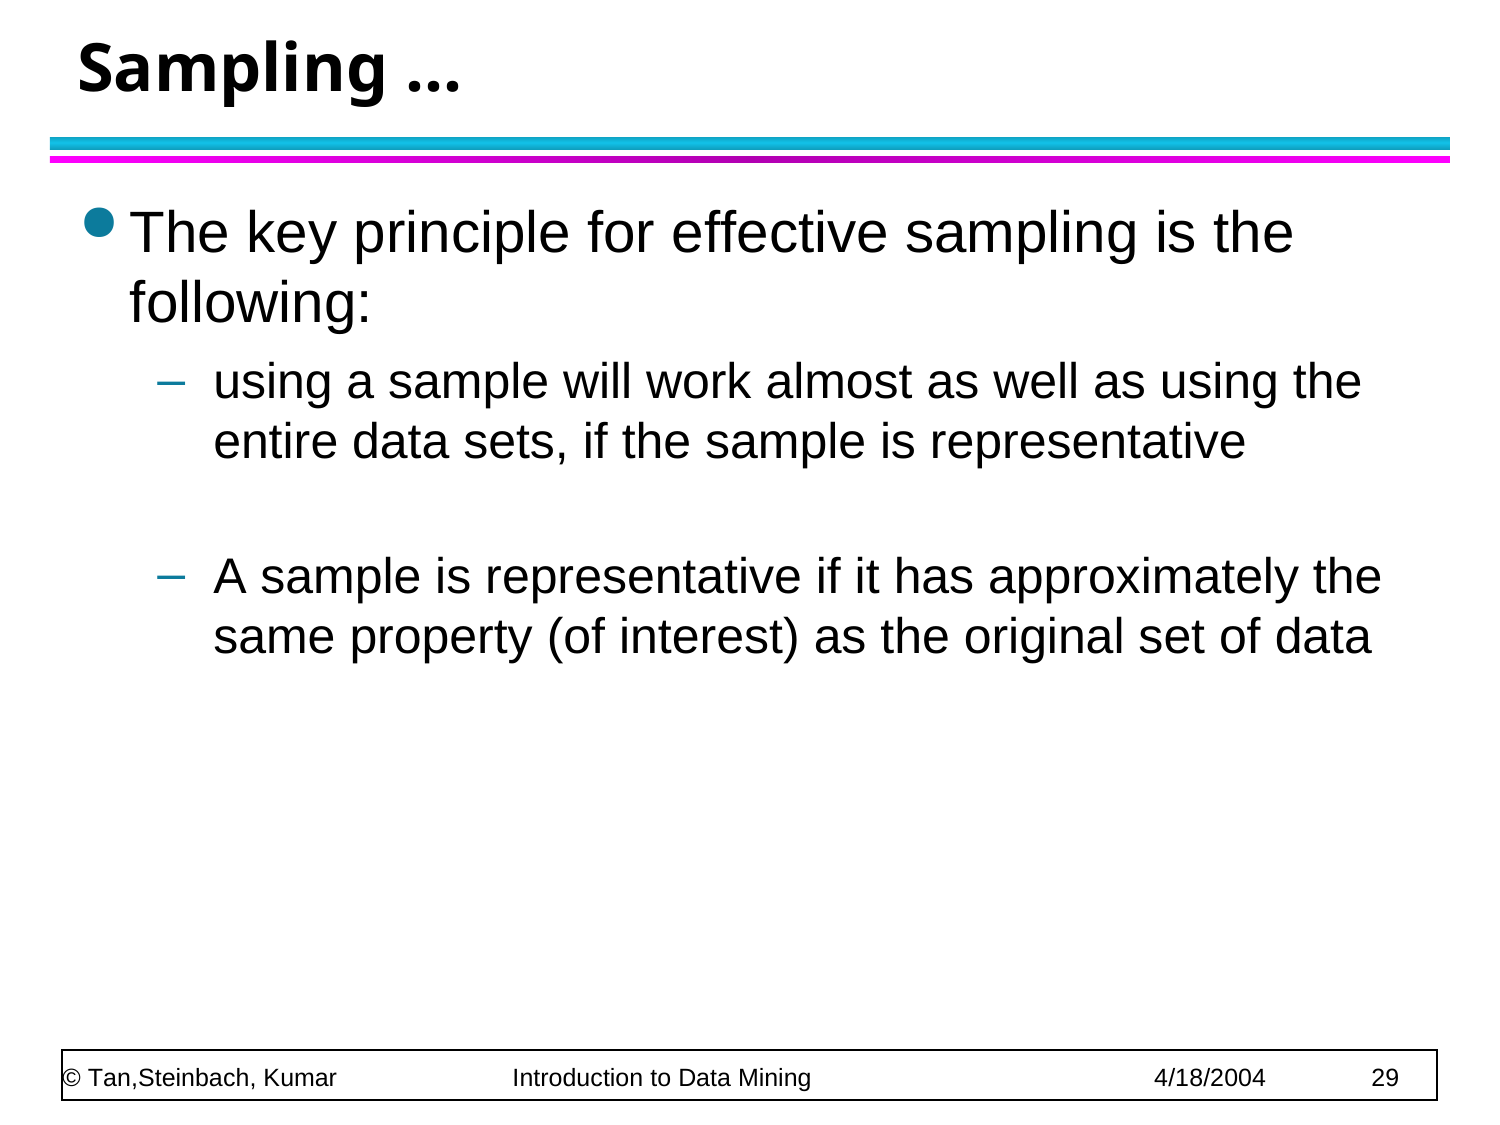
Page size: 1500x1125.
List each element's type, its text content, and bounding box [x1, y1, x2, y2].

title Sampling … [62, 22, 1421, 113]
list The key principle for effective sampling is the following: using a sample will work almost as well as using the entire data sets, if the sample is representative A sample is representative if it has approximately the same property (of interest) as the original set of data [67, 187, 1432, 1038]
